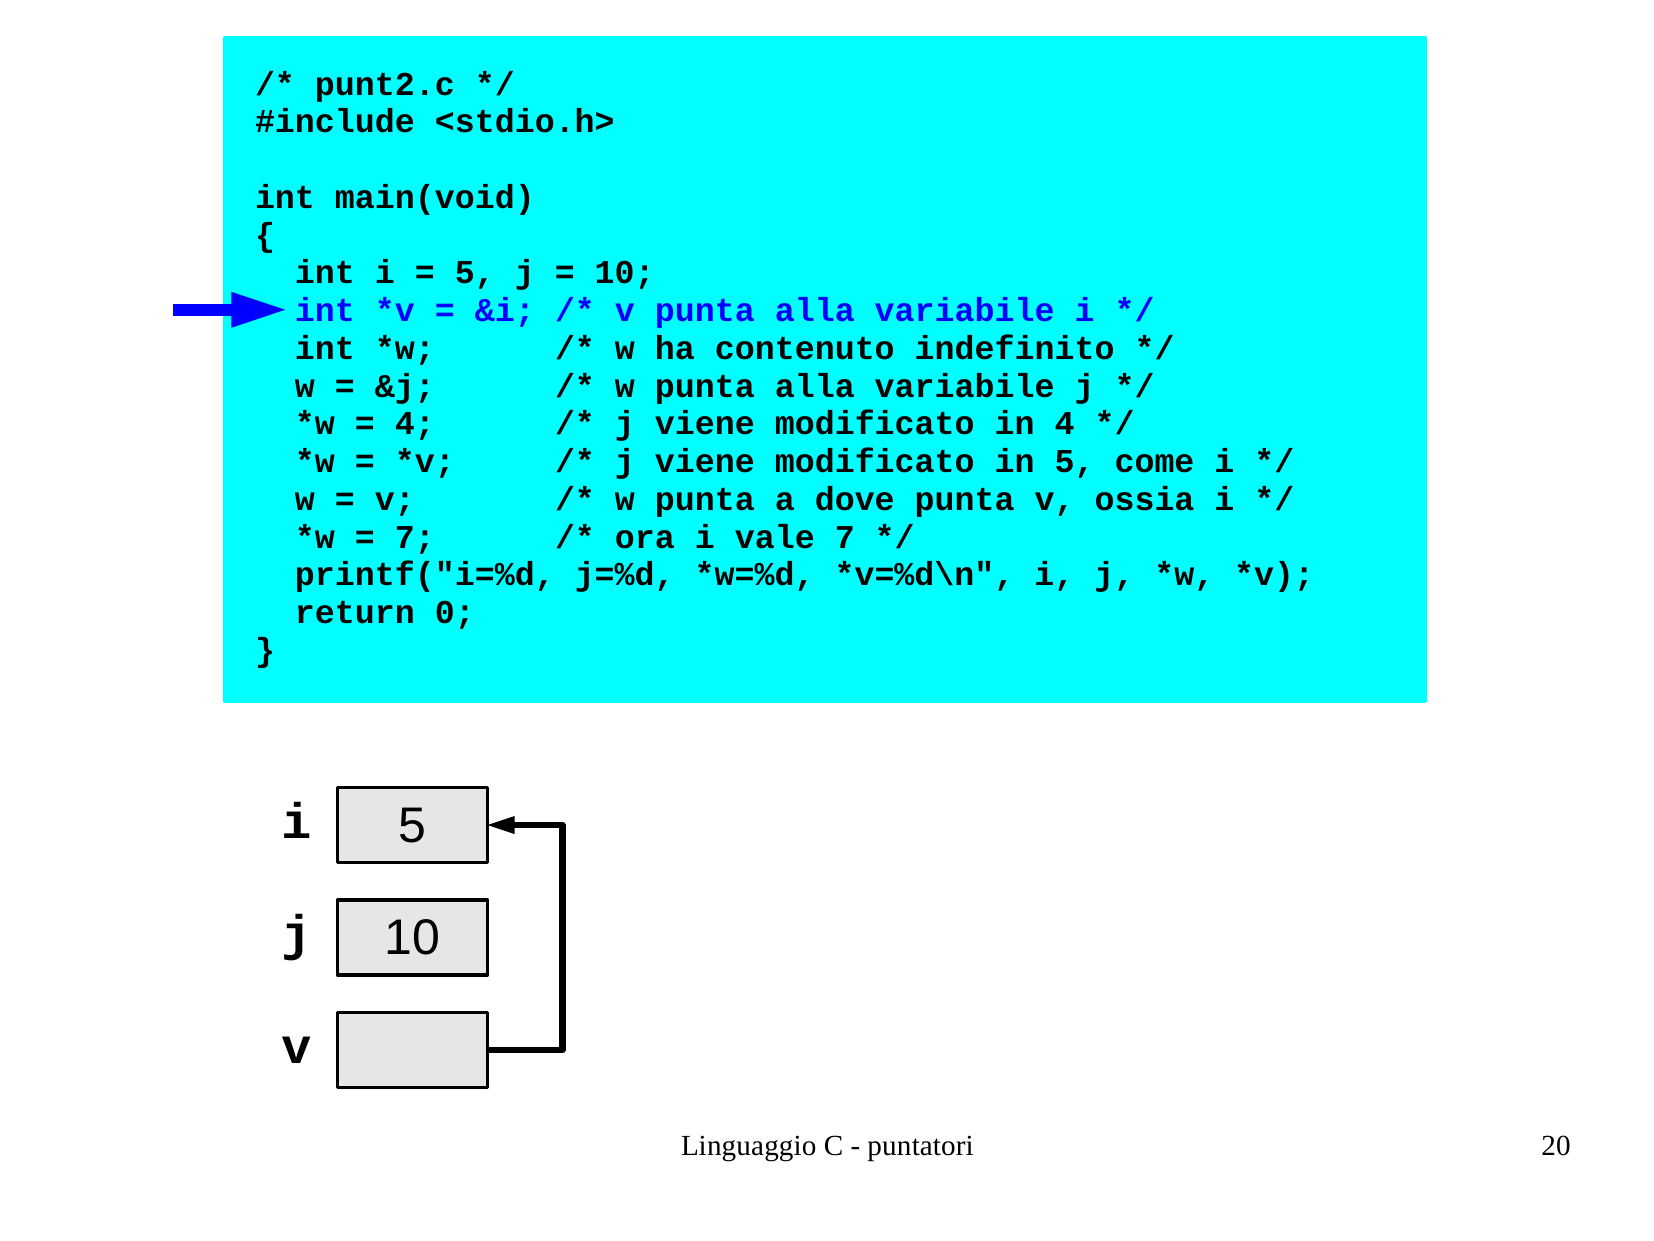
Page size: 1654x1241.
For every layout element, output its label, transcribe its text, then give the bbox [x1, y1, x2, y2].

text_box i [262, 787, 331, 863]
text_box /* punt2.c */ #include <stdio.h> int main(void) { int i = 5, j = 10; int *v = &i; /* v punta alla variabile i */ int *w; /* w ha contenuto indefinito */ w = &j; /* w punta alla variabile j */ *w = 4; /* j viene modificato in 4 */ *w = *v; /* j viene modificato in 5, come i */ w = v; /* w punta a dove punta v, ossia i */ *w = 7; /* ora i vale 7 */ printf("i=%d, j=%d, *w=%d, *v=%d\n", i, j, *w, *v); return 0; } [225, 37, 1426, 702]
text_box j [262, 900, 331, 976]
text_box 10 [337, 900, 488, 976]
text_box v [262, 1012, 331, 1088]
text_box 5 [337, 787, 488, 863]
text_box [337, 1012, 488, 1088]
